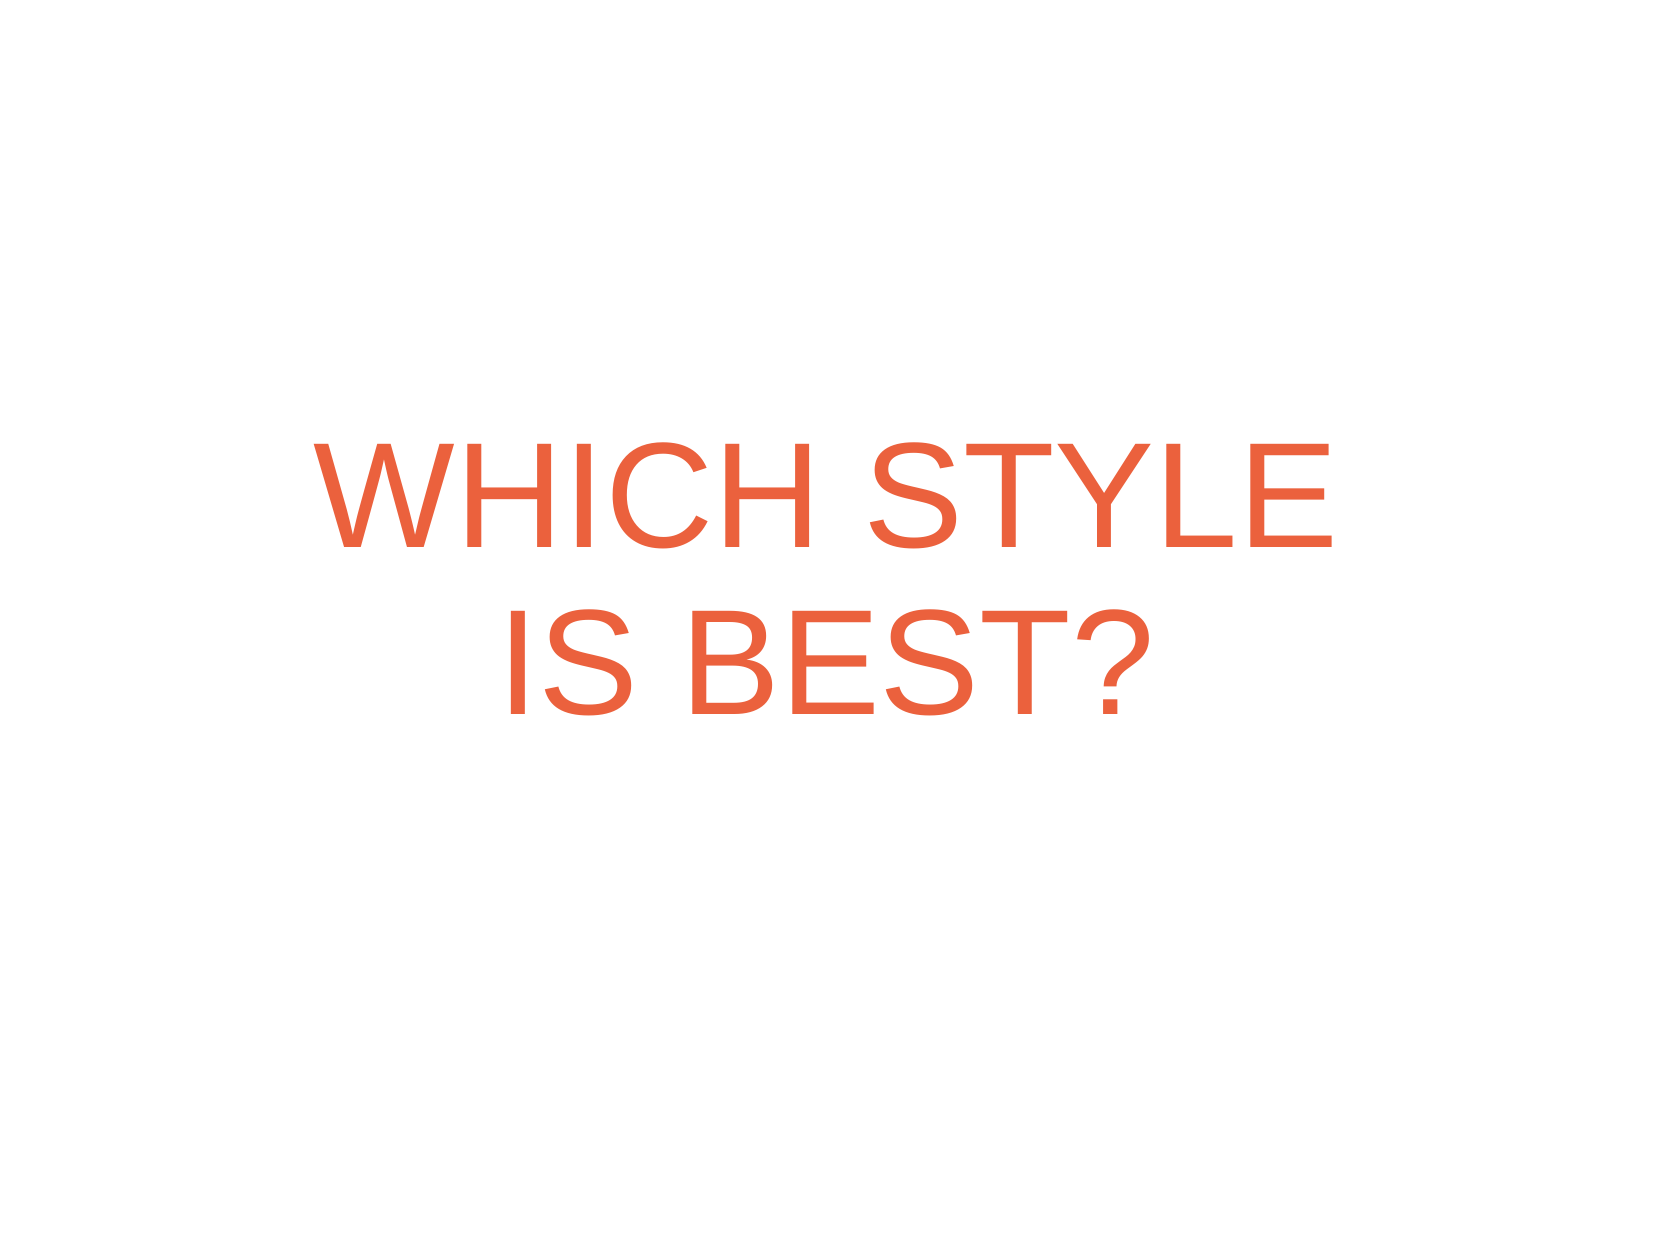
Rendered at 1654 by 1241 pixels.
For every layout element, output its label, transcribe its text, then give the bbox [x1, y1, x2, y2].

subtitle WHICH STYLE IS BEST? [82, 49, 1571, 1109]
